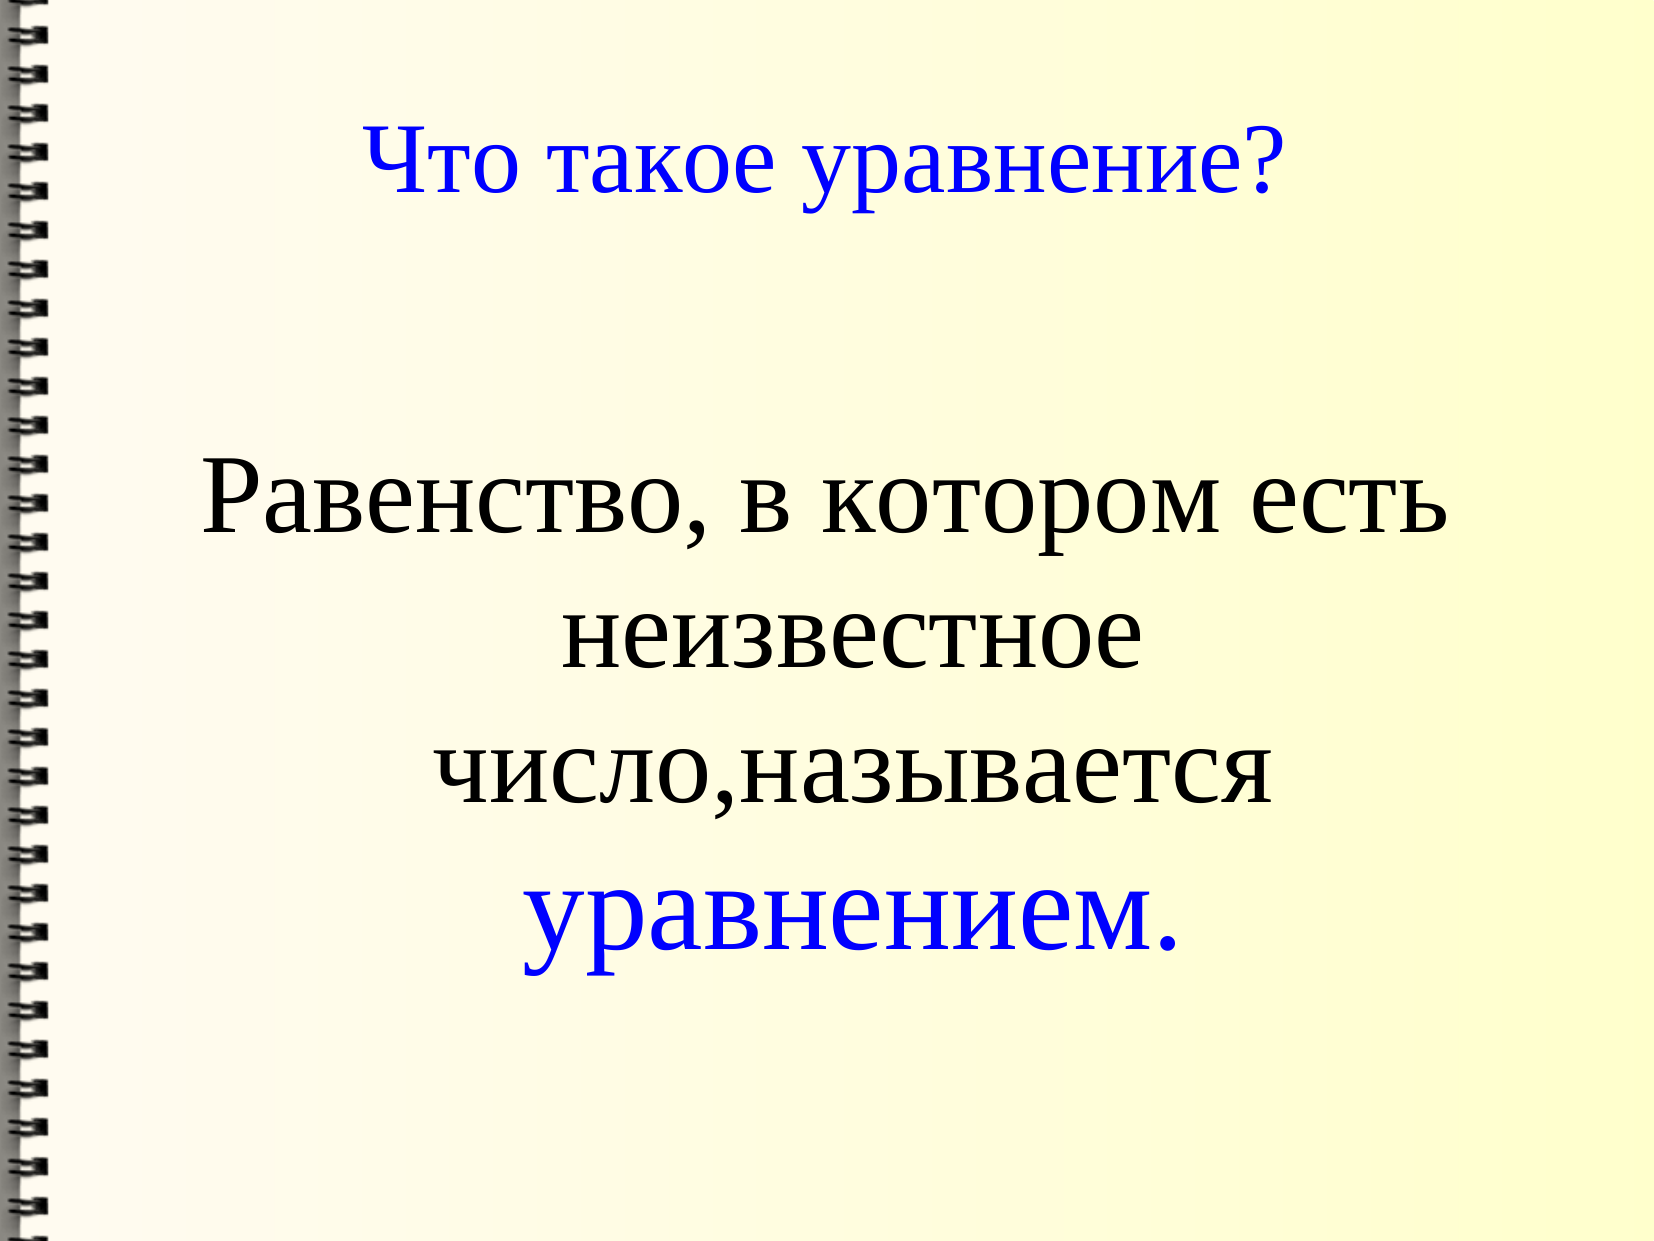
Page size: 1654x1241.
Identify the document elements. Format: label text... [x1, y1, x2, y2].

picture [0, 0, 1654, 1241]
text_box Равенство, в котором есть неизвестное число,называется уравнением. [82, 297, 1569, 1097]
text_box Что такое уравнение? [82, 22, 1569, 283]
